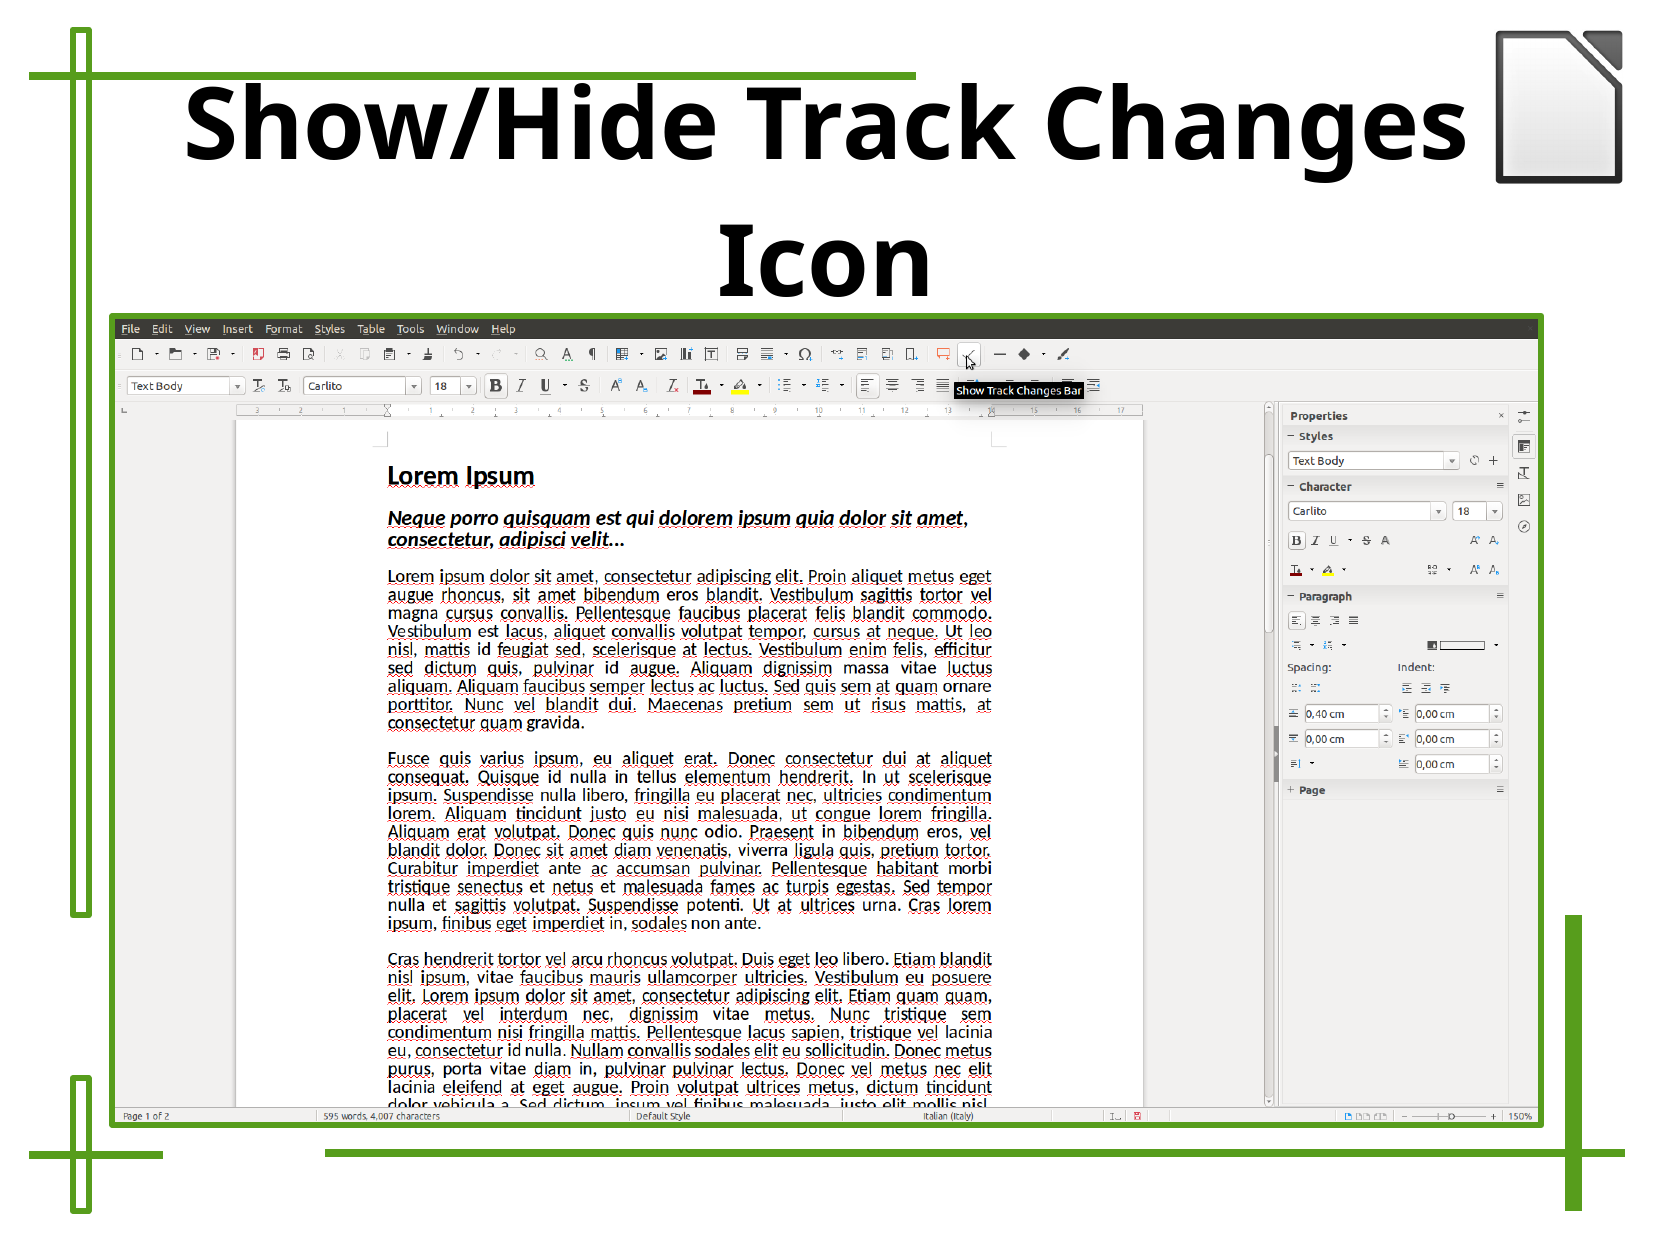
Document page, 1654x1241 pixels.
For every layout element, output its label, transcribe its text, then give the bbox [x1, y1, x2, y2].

title Show/Hide Track Changes Icon [118, 118, 1536, 260]
picture [1494, 29, 1624, 186]
picture [115, 318, 1539, 1123]
